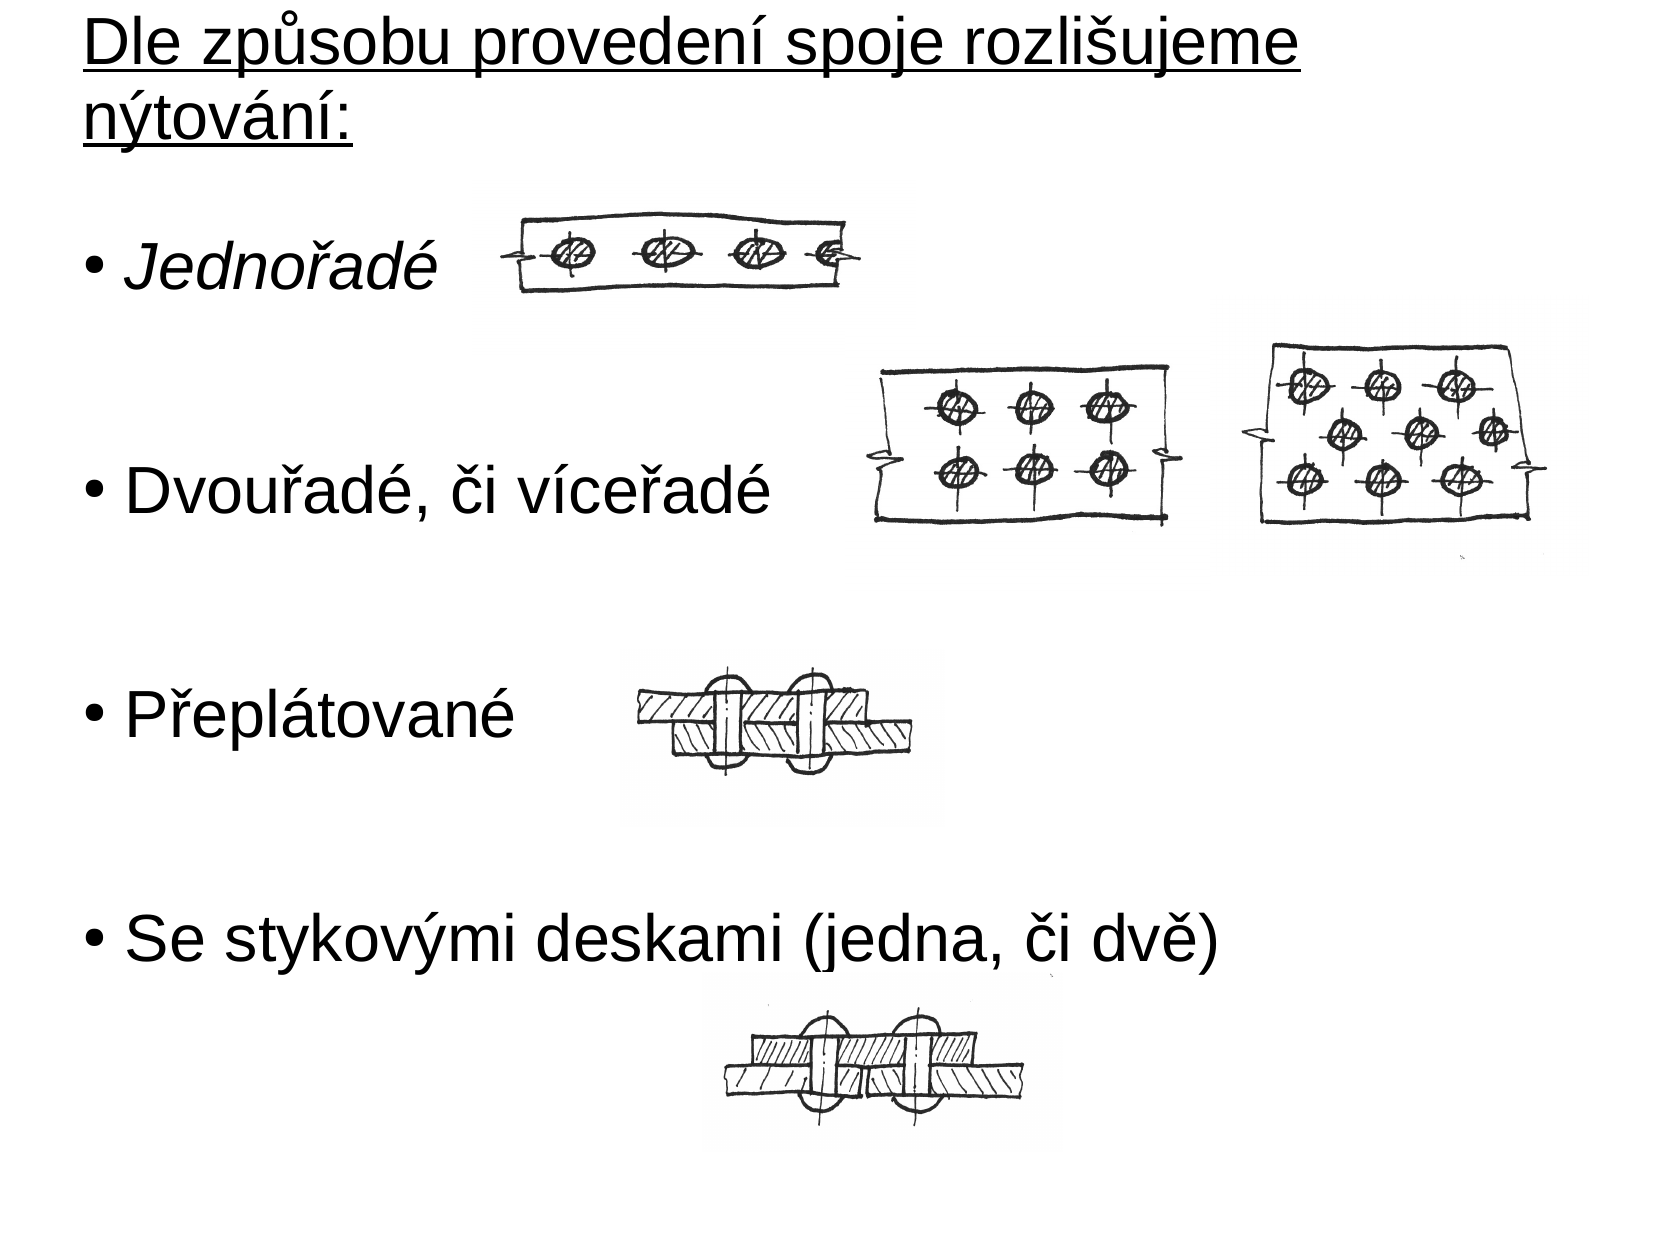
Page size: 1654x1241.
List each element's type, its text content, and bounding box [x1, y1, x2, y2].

subtitle Dle způsobu provedení spoje rozlišujeme nýtování: Jednořadé Dvouřadé, či víceřadé Přeplátované Se stykovými deskami (jedna, či dvě) [82, 4, 1571, 1241]
picture [472, 177, 1589, 591]
picture [620, 649, 945, 827]
picture [702, 972, 1063, 1152]
